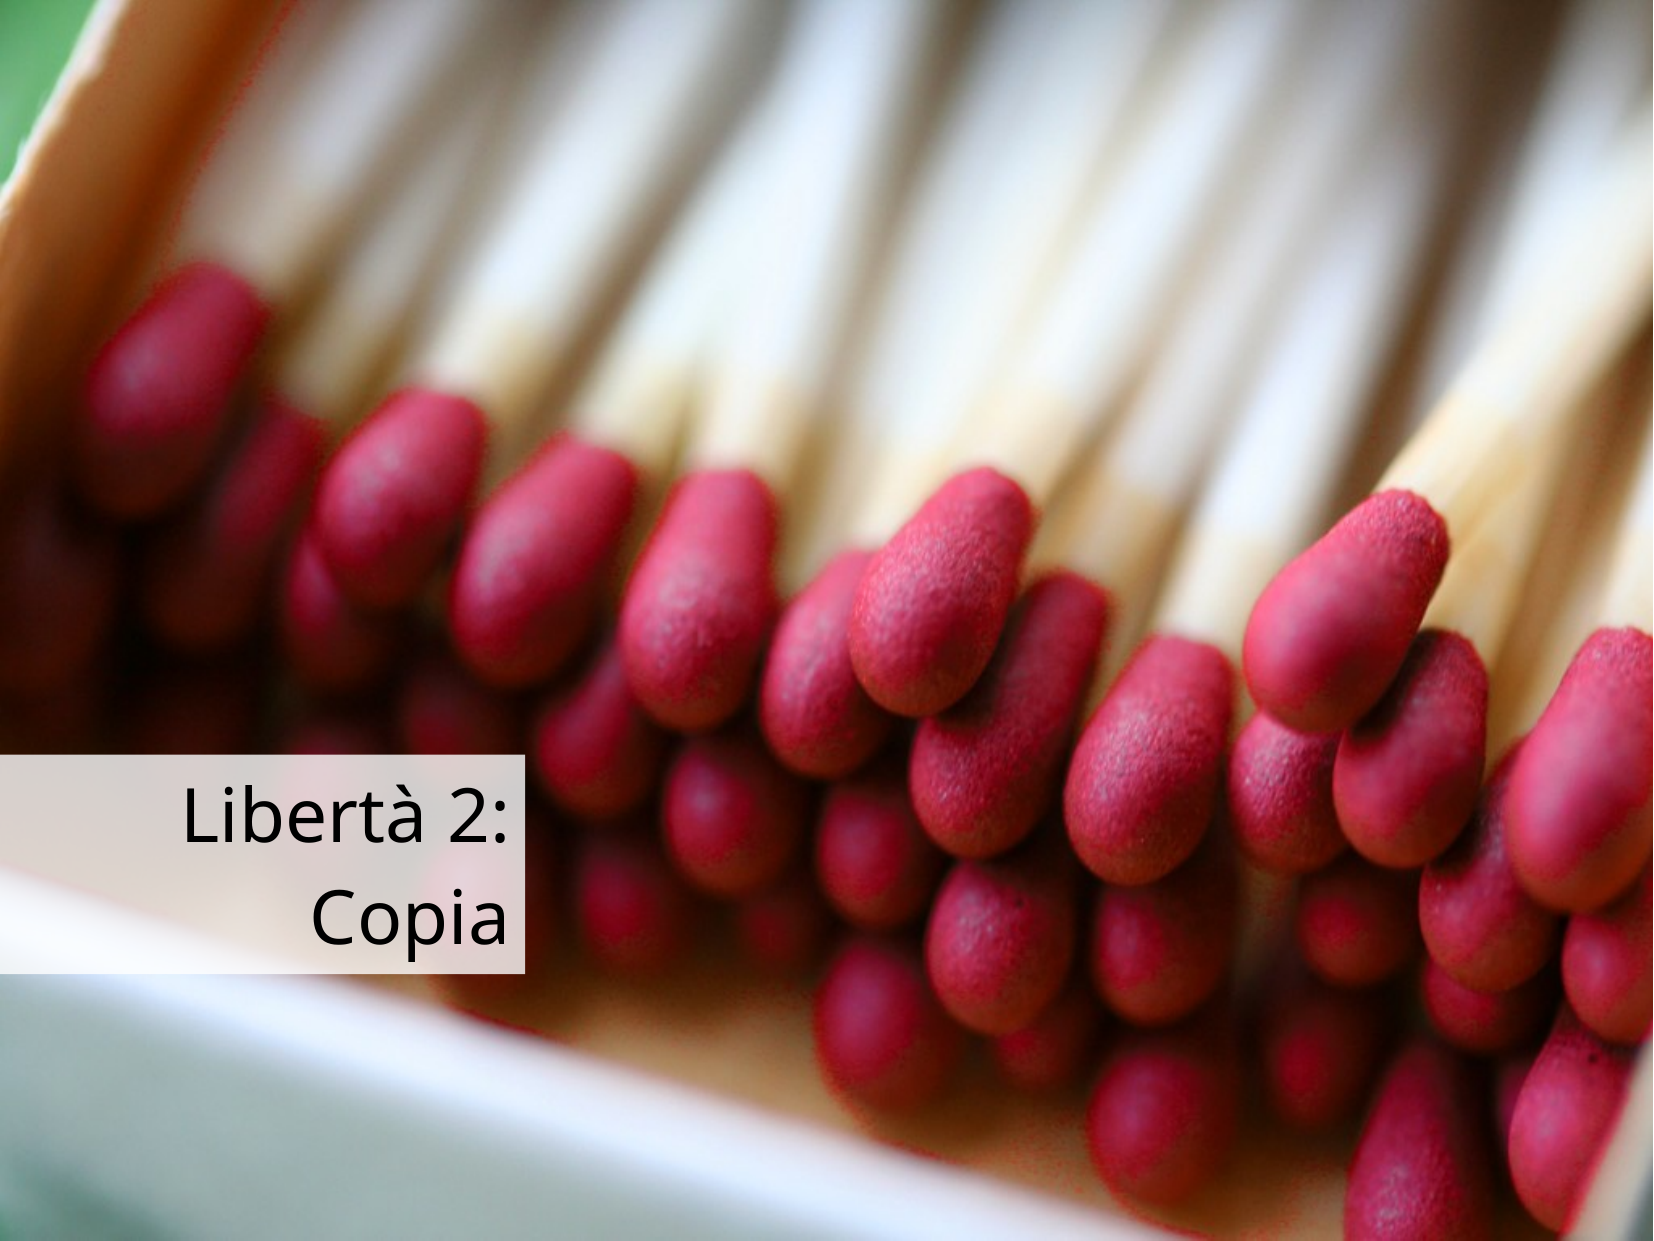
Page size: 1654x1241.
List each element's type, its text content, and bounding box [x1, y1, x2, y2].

text_box Libertà 2: Copia [0, 754, 526, 759]
picture [0, 0, 1653, 1241]
